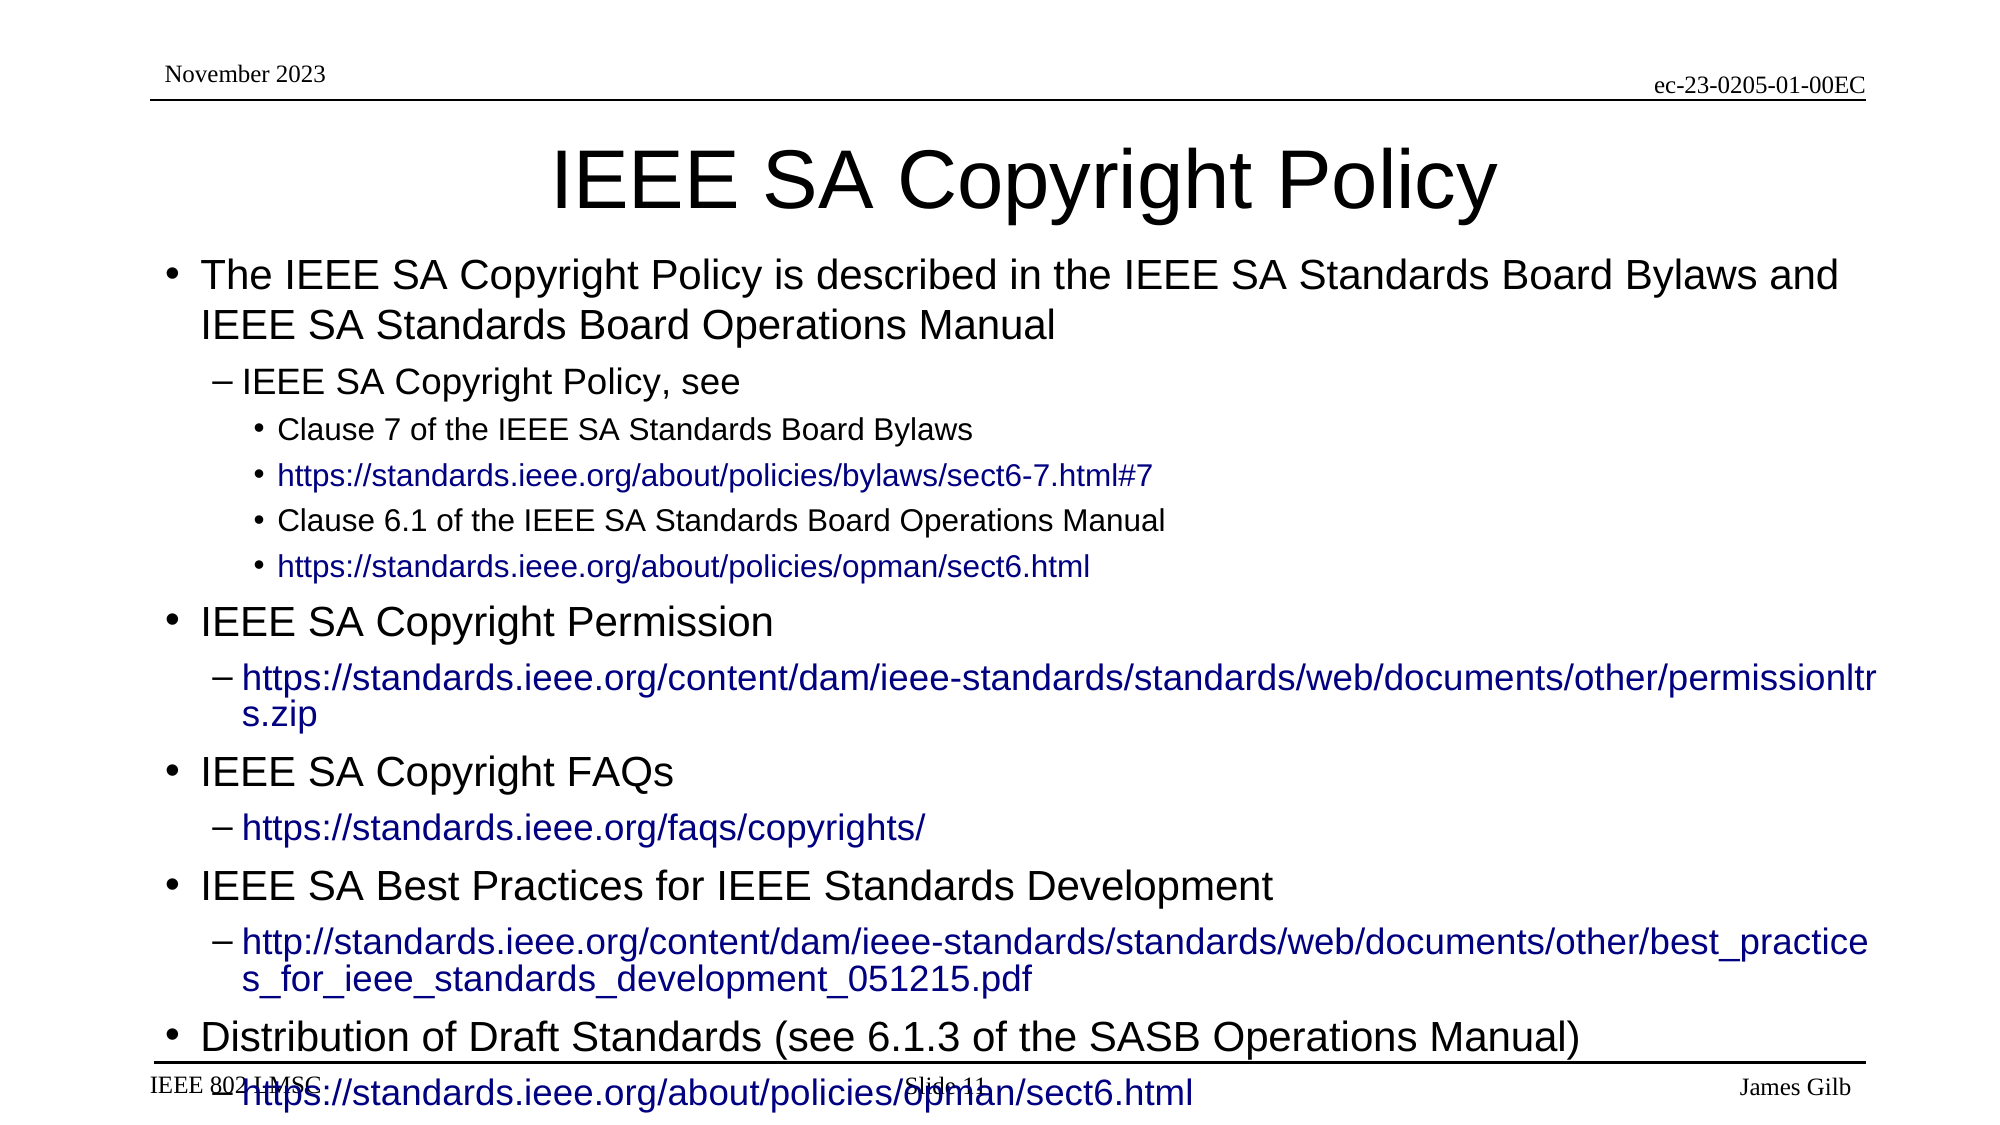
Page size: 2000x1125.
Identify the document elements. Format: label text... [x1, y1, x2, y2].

list The IEEE SA Copyright Policy is described in the IEEE SA Standards Board Bylaws and IEEE SA Standards Board Operations Manual IEEE SA Copyright Policy, see Clause 7 of the IEEE SA Standards Board Bylaws https://standards.ieee.org/about/policies/bylaws/sect6-7.html#7 Clause 6.1 of the IEEE SA Standards Board Operations Manual https://standards.ieee.org/about/policies/opman/sect6.html IEEE SA Copyright Permission https://standards.ieee.org/content/dam/ieee-standards/standards/web/documents/other/permissionltrs.zip IEEE SA Copyright FAQs https://standards.ieee.org/faqs/copyrights/ IEEE SA Best Practices for IEEE Standards Development http://standards.ieee.org/content/dam/ieee-standards/standards/web/documents/other/best_practices_for_ieee_standards_development_051215.pdf Distribution of Draft Standards (see 6.1.3 of the SASB Operations Manual) https://standards.ieee.org/about/policies/opman/sect6.html [149, 239, 1900, 1051]
title IEEE SA Copyright Policy [149, 112, 1900, 238]
